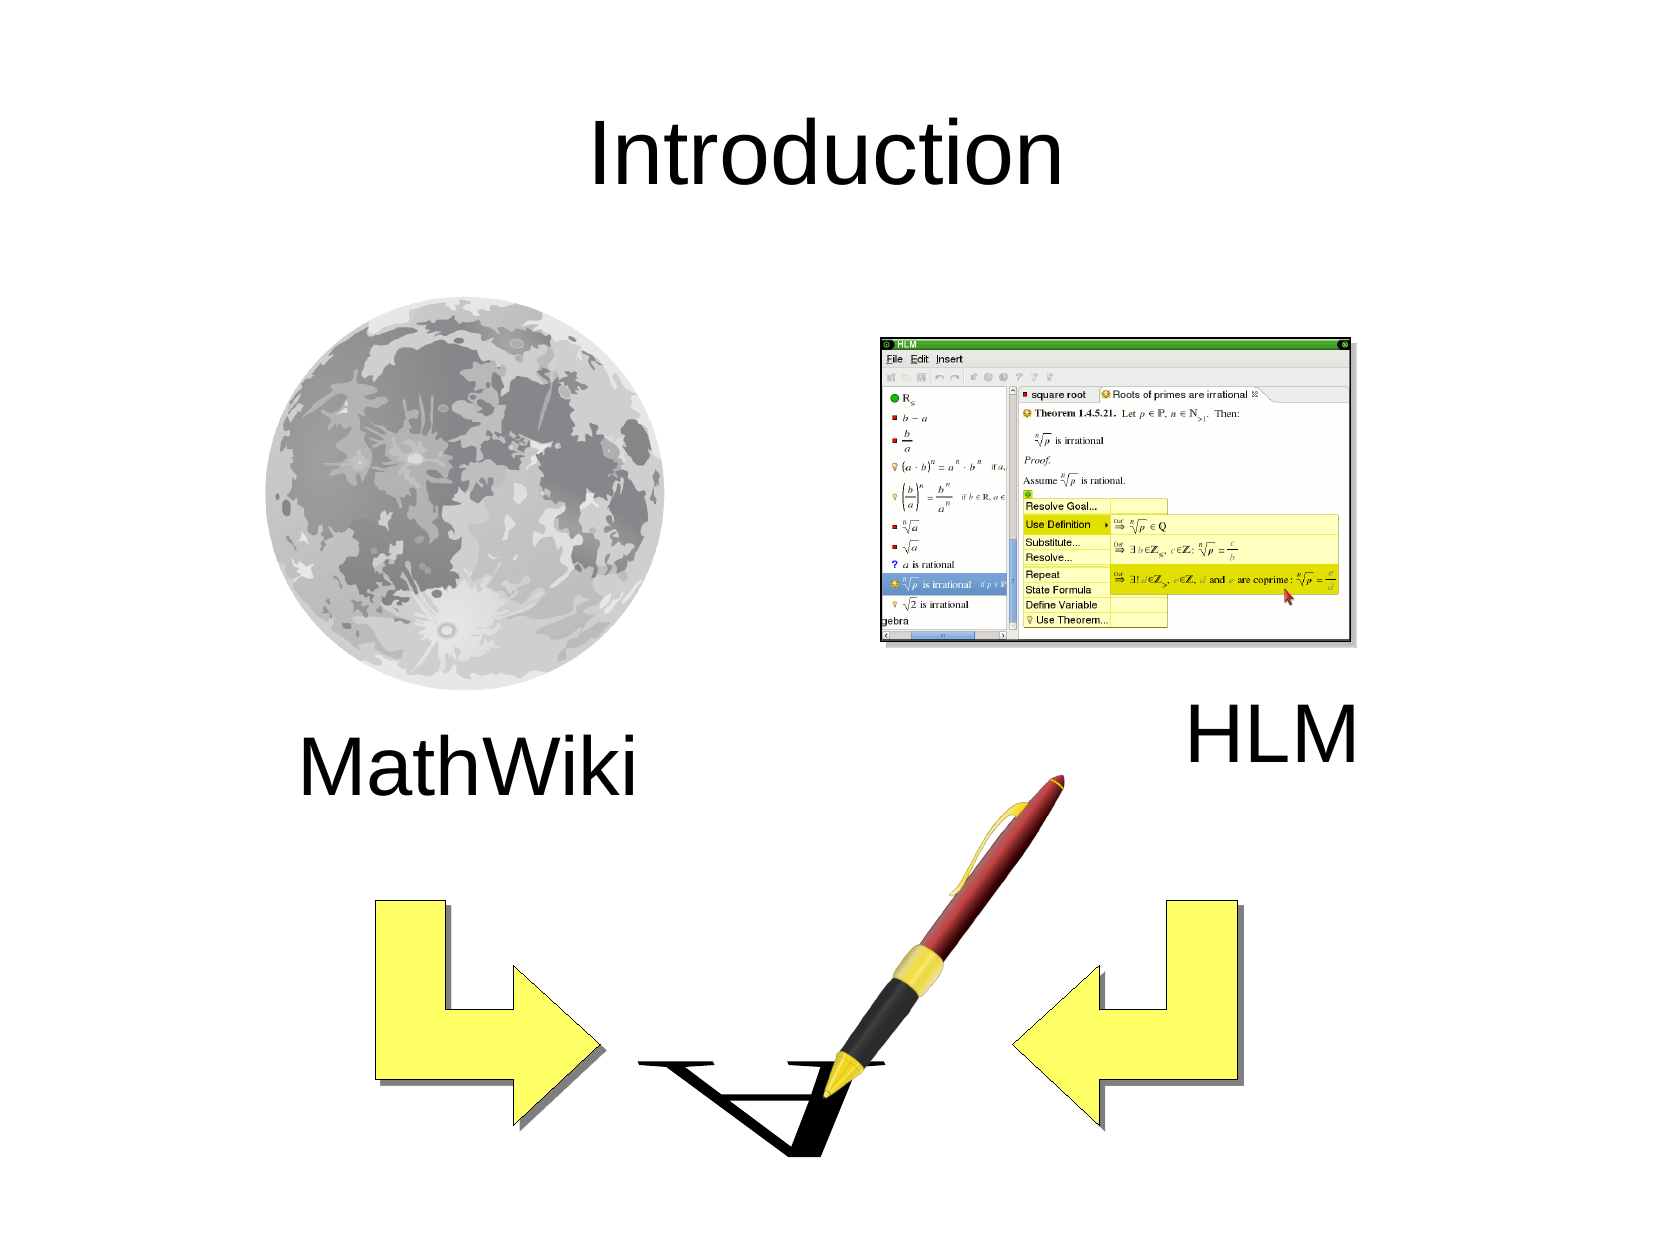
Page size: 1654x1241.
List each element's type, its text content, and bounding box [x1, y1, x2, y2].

picture [797, 750, 1088, 1116]
text_box [877, 1061, 886, 1066]
text_box MathWiki [282, 712, 655, 821]
picture [880, 337, 1351, 642]
text_box HLM [1170, 679, 1406, 788]
text_box [375, 900, 601, 1126]
title Introduction [82, 49, 1571, 257]
text_box [637, 1061, 838, 1158]
picture [225, 262, 700, 719]
text_box [787, 1061, 814, 1067]
text_box [1012, 900, 1238, 1126]
